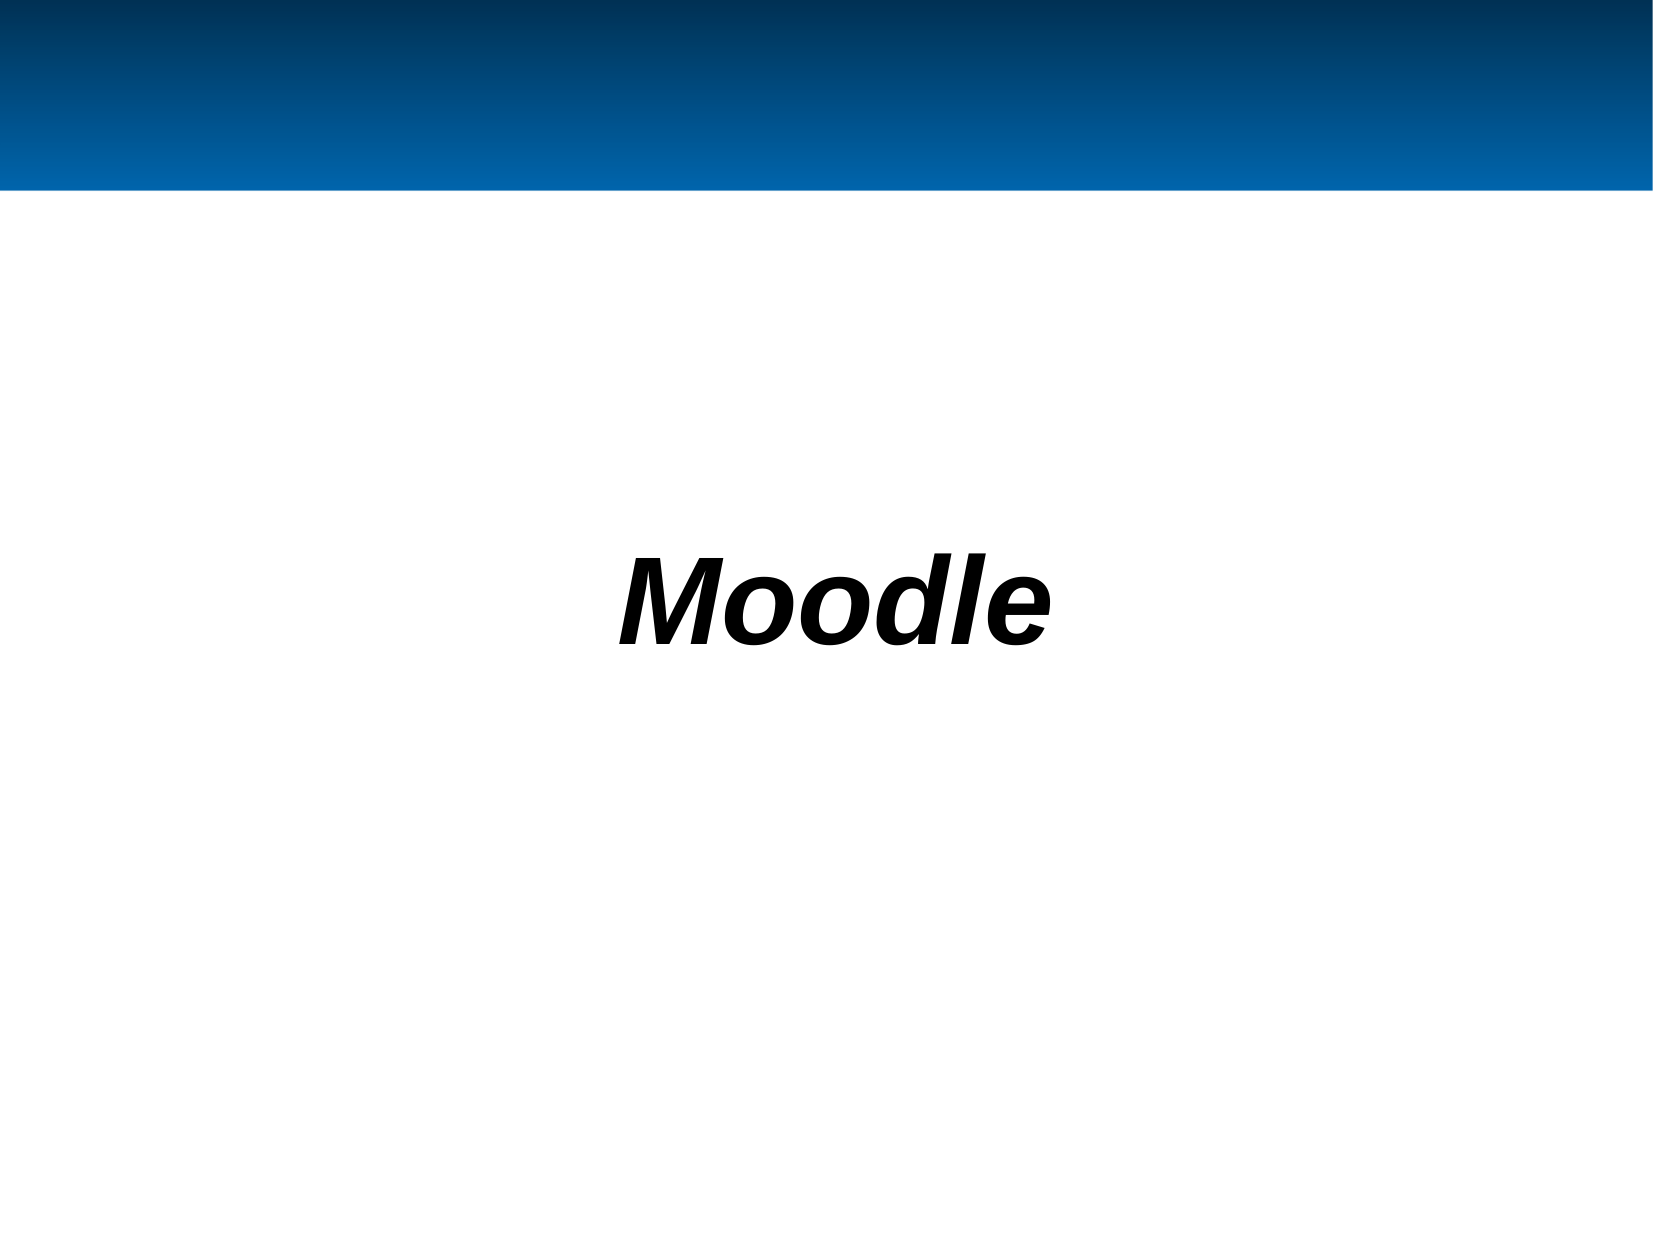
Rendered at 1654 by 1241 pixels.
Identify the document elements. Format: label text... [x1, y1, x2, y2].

picture [0, 0, 1653, 1239]
list Moodle [82, 531, 1571, 910]
